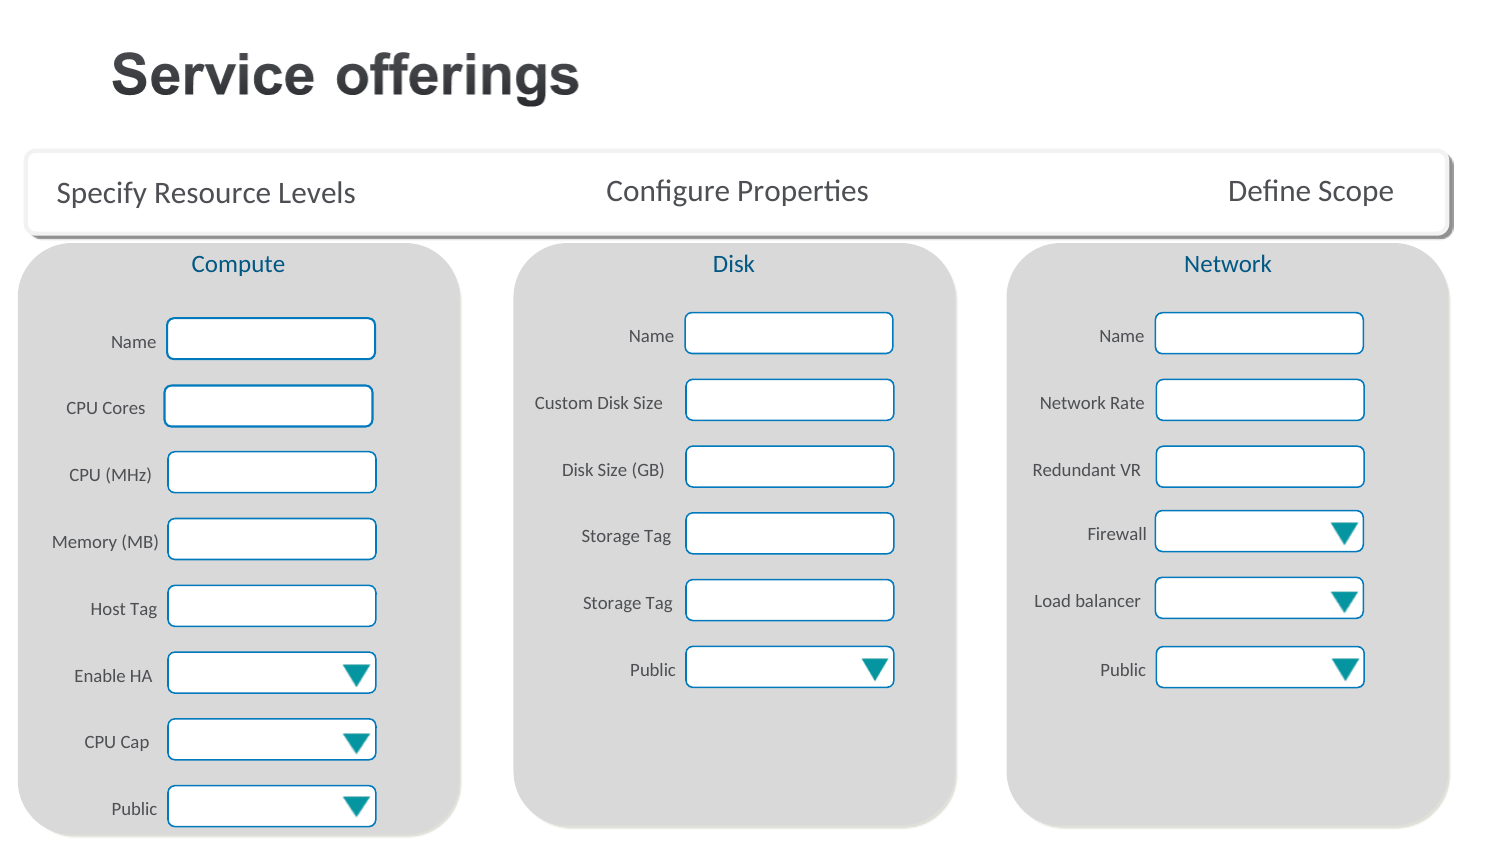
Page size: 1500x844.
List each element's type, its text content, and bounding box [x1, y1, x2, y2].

picture [340, 794, 372, 819]
picture [1328, 589, 1360, 615]
picture [340, 731, 372, 756]
text_box Network [1169, 239, 1288, 286]
text_box Network Rate [1025, 382, 1160, 421]
picture [859, 656, 890, 683]
text_box Redundant VR [1017, 449, 1157, 488]
text_box [75, 20, 1404, 144]
text_box [1006, 243, 1449, 826]
text_box Host Tag [75, 588, 173, 627]
text_box [17, 243, 460, 835]
picture [1329, 656, 1361, 683]
text_box Disk Size (GB) [547, 449, 681, 488]
text_box Load balancer [1019, 580, 1156, 619]
picture [1328, 520, 1360, 547]
picture [340, 662, 372, 689]
text_box Custom Disk Size [520, 382, 678, 421]
text_box Enable HA [59, 655, 168, 694]
text_box Public [1085, 650, 1162, 688]
text_box Public [615, 649, 691, 688]
text_box Name [96, 321, 172, 360]
text_box Specify Resource Levels [41, 164, 372, 218]
text_box Storage Tag [566, 516, 687, 555]
text_box Disk [698, 239, 771, 286]
text_box Name [614, 316, 690, 354]
text_box [25, 150, 1448, 234]
text_box CPU Cap [69, 722, 165, 761]
text_box Define Scope [1216, 164, 1406, 214]
text_box Memory (MB) [37, 521, 174, 560]
text_box CPU (MHz) [54, 455, 168, 494]
text_box Firewall [1072, 514, 1163, 552]
text_box Configure Properties [595, 164, 937, 214]
text_box Name [1084, 316, 1160, 355]
text_box CPU Cores [51, 388, 161, 427]
text_box Storage Tag [568, 583, 688, 622]
text_box Public [96, 789, 173, 828]
text_box [513, 243, 956, 826]
text_box Compute [176, 239, 301, 286]
